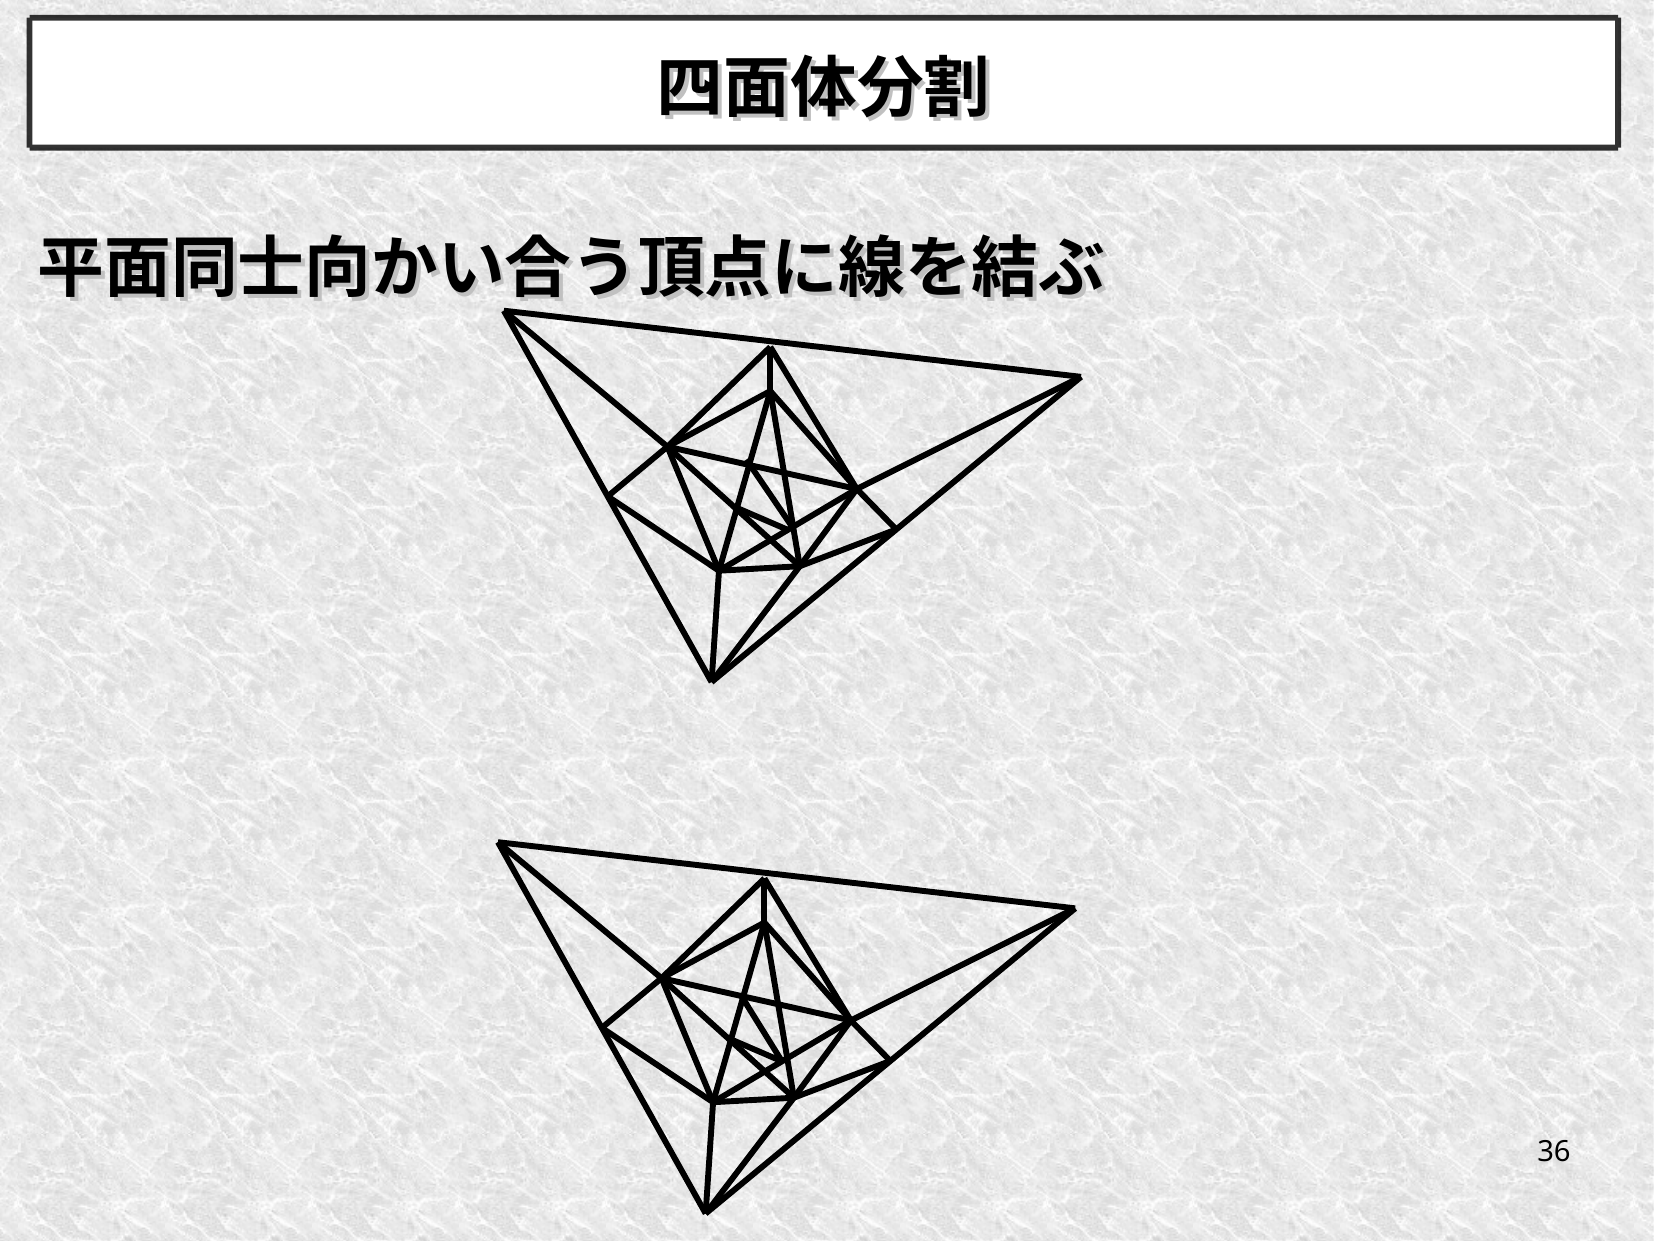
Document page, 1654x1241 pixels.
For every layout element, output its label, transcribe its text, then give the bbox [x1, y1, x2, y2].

text_box 四面体分割 [29, 17, 1619, 148]
text_box 平面同士向かい合う頂点に線を結ぶ [22, 206, 1209, 302]
picture [0, 0, 1654, 1241]
